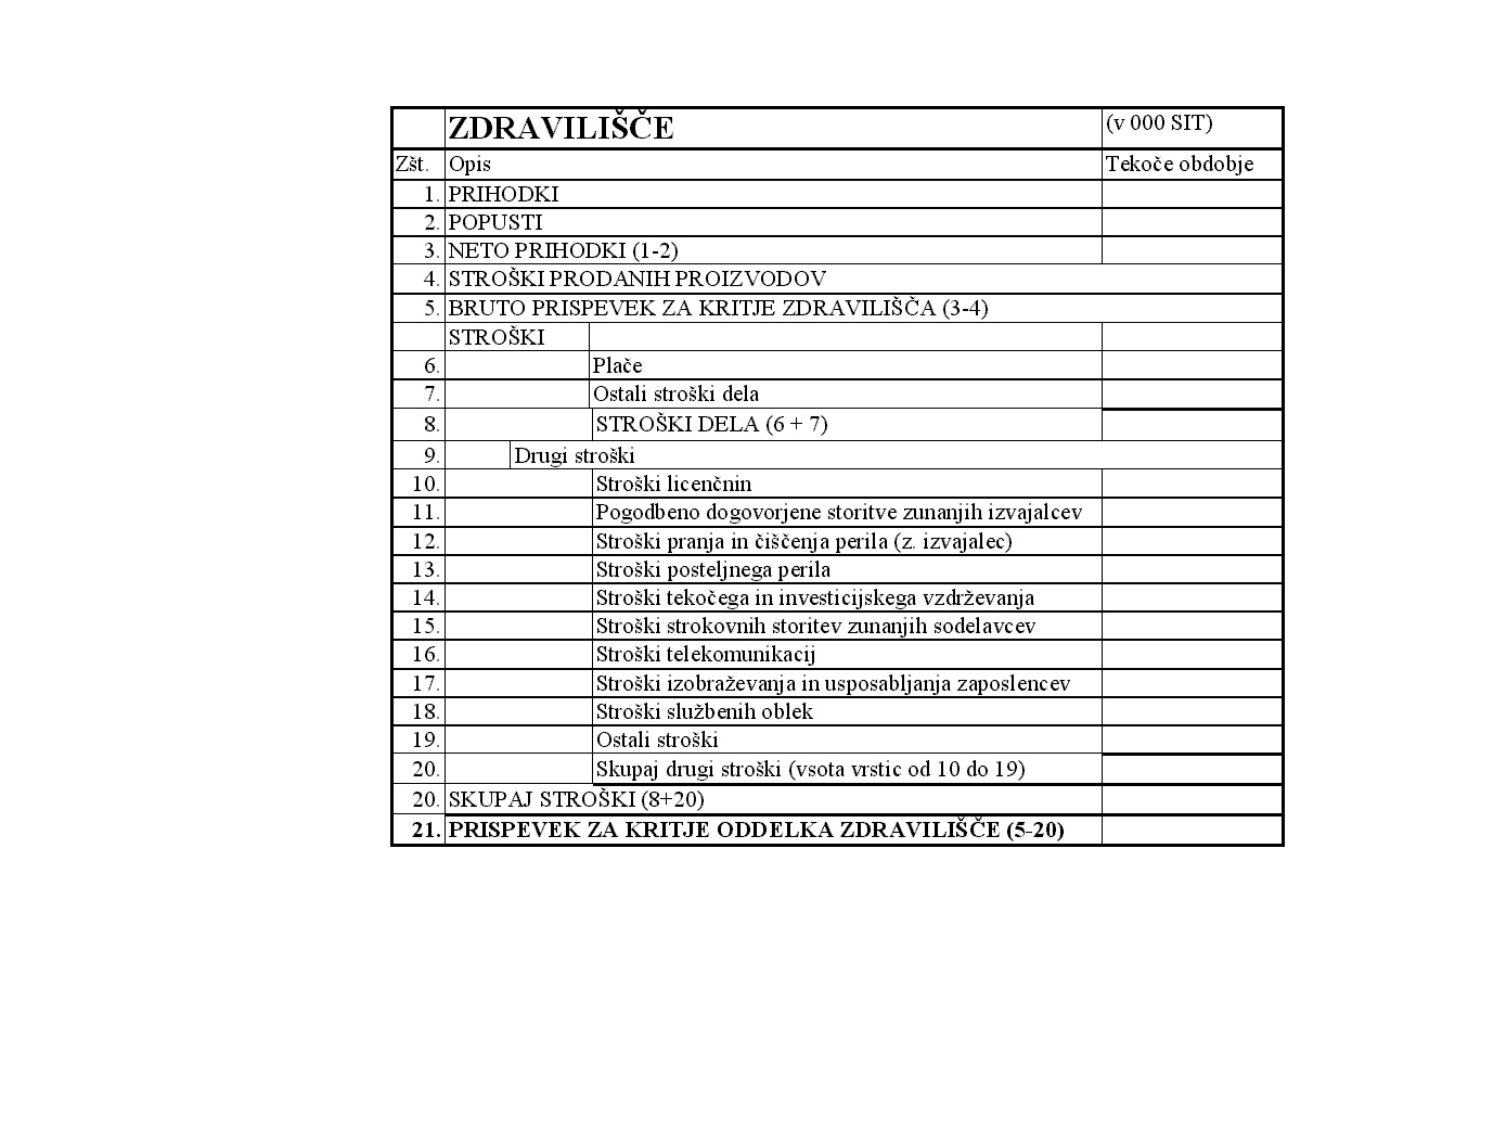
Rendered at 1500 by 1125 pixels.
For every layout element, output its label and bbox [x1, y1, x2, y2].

picture [386, 105, 1287, 848]
